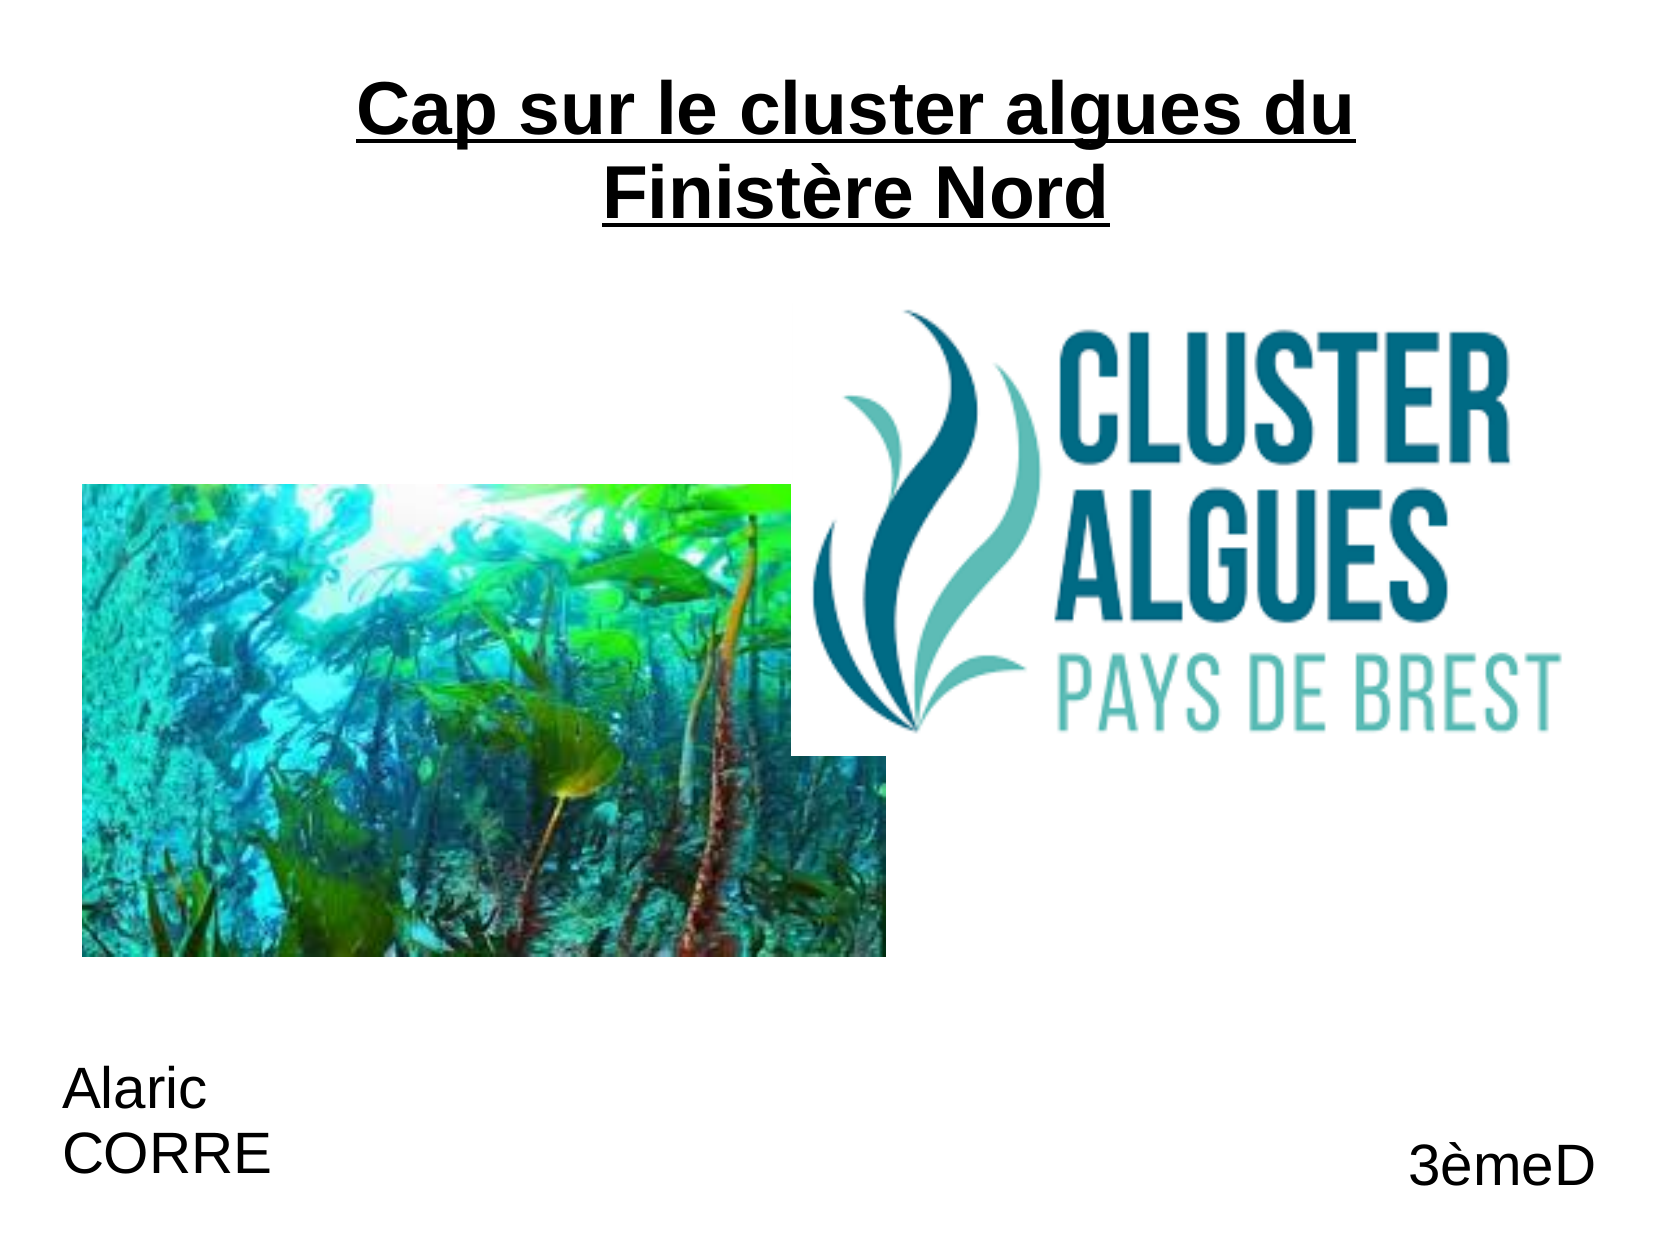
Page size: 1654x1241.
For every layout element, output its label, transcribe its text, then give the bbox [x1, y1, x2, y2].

text_box Cap sur le cluster algues du Finistère Nord [307, 59, 1406, 242]
picture [82, 303, 1588, 957]
text_box Alaric CORRE [47, 1048, 355, 1193]
text_box 3èmeD [1393, 1124, 1630, 1241]
